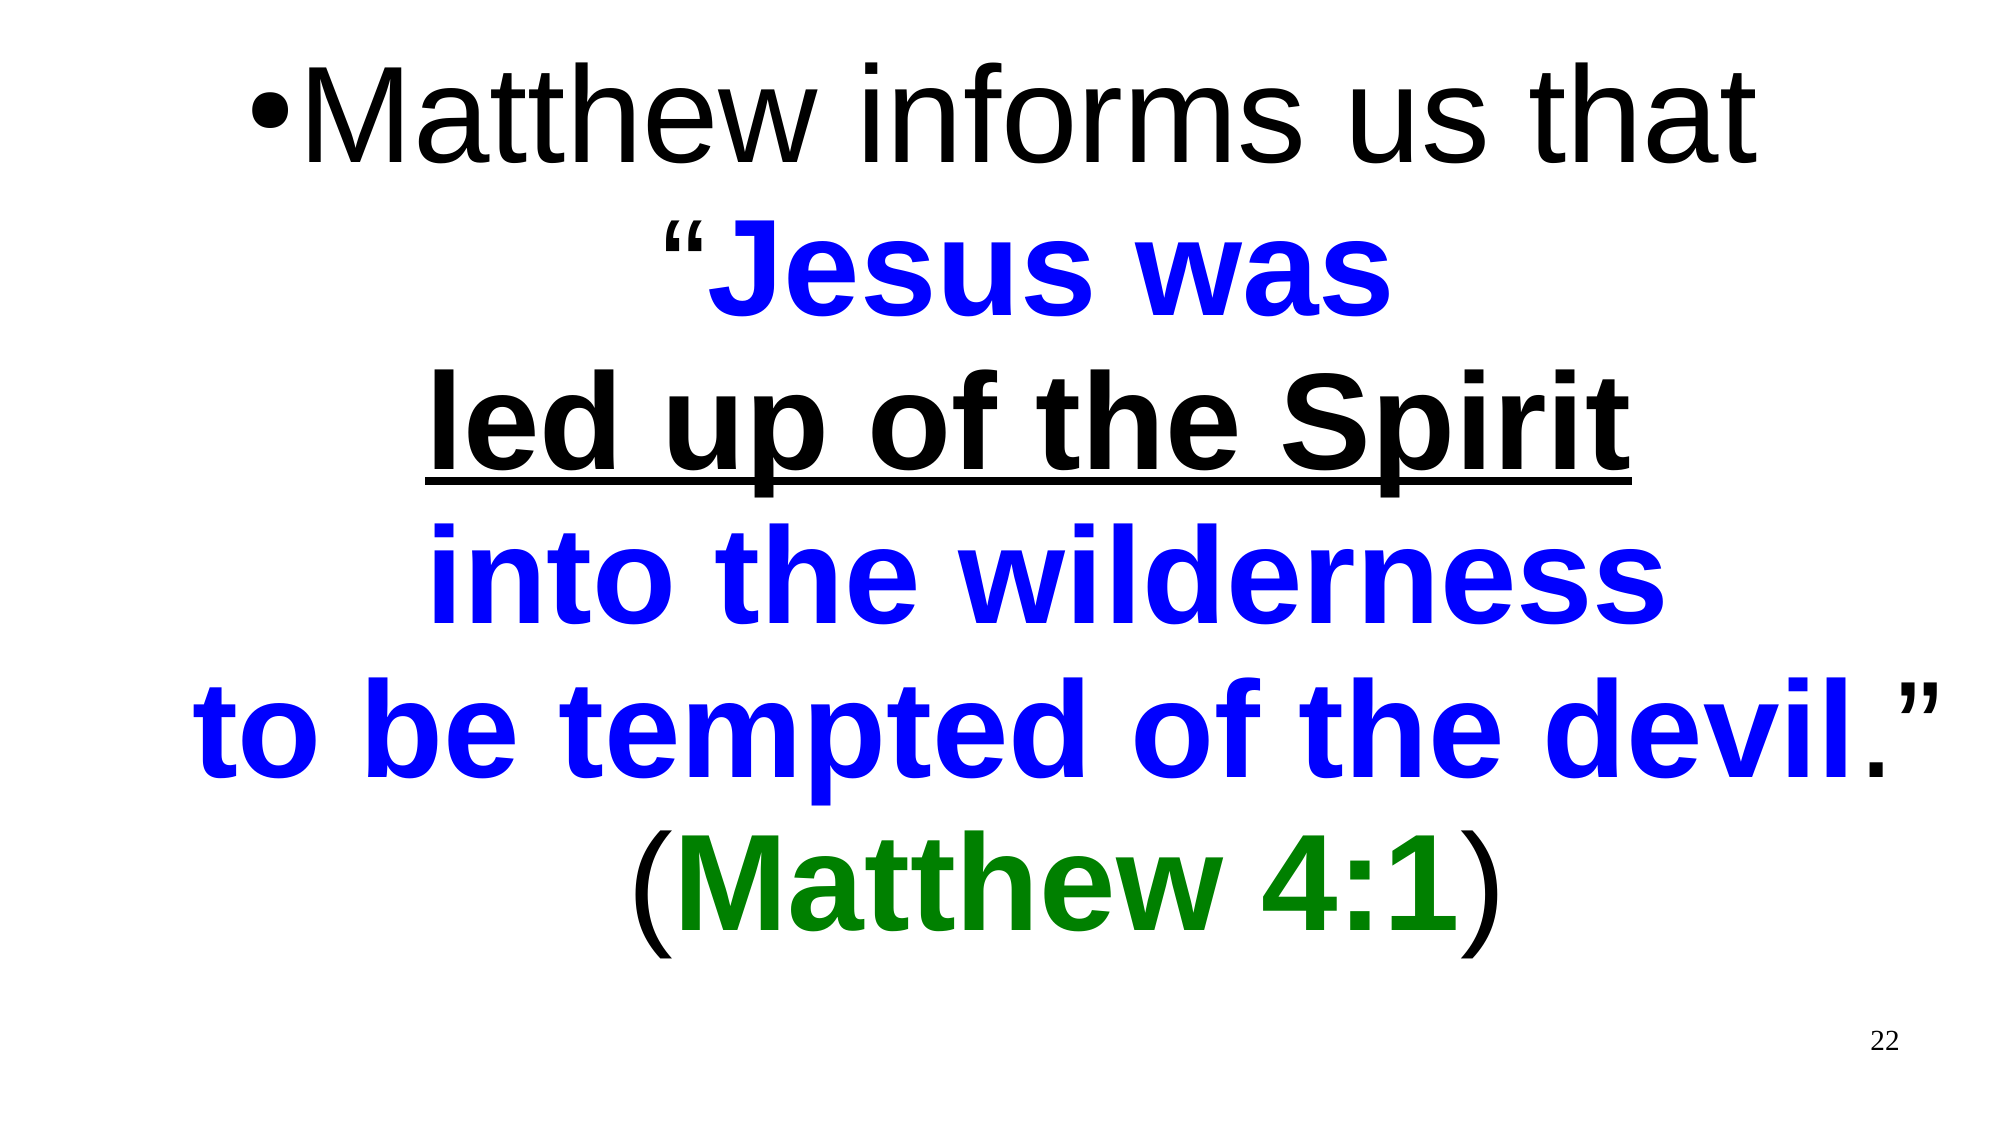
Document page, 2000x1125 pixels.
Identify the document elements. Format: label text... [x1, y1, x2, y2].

list Matthew informs us that “Jesus was led up of the Spirit into the wilderness to be tempted of the devil.” (Matthew 4:1) [37, 37, 1988, 1088]
